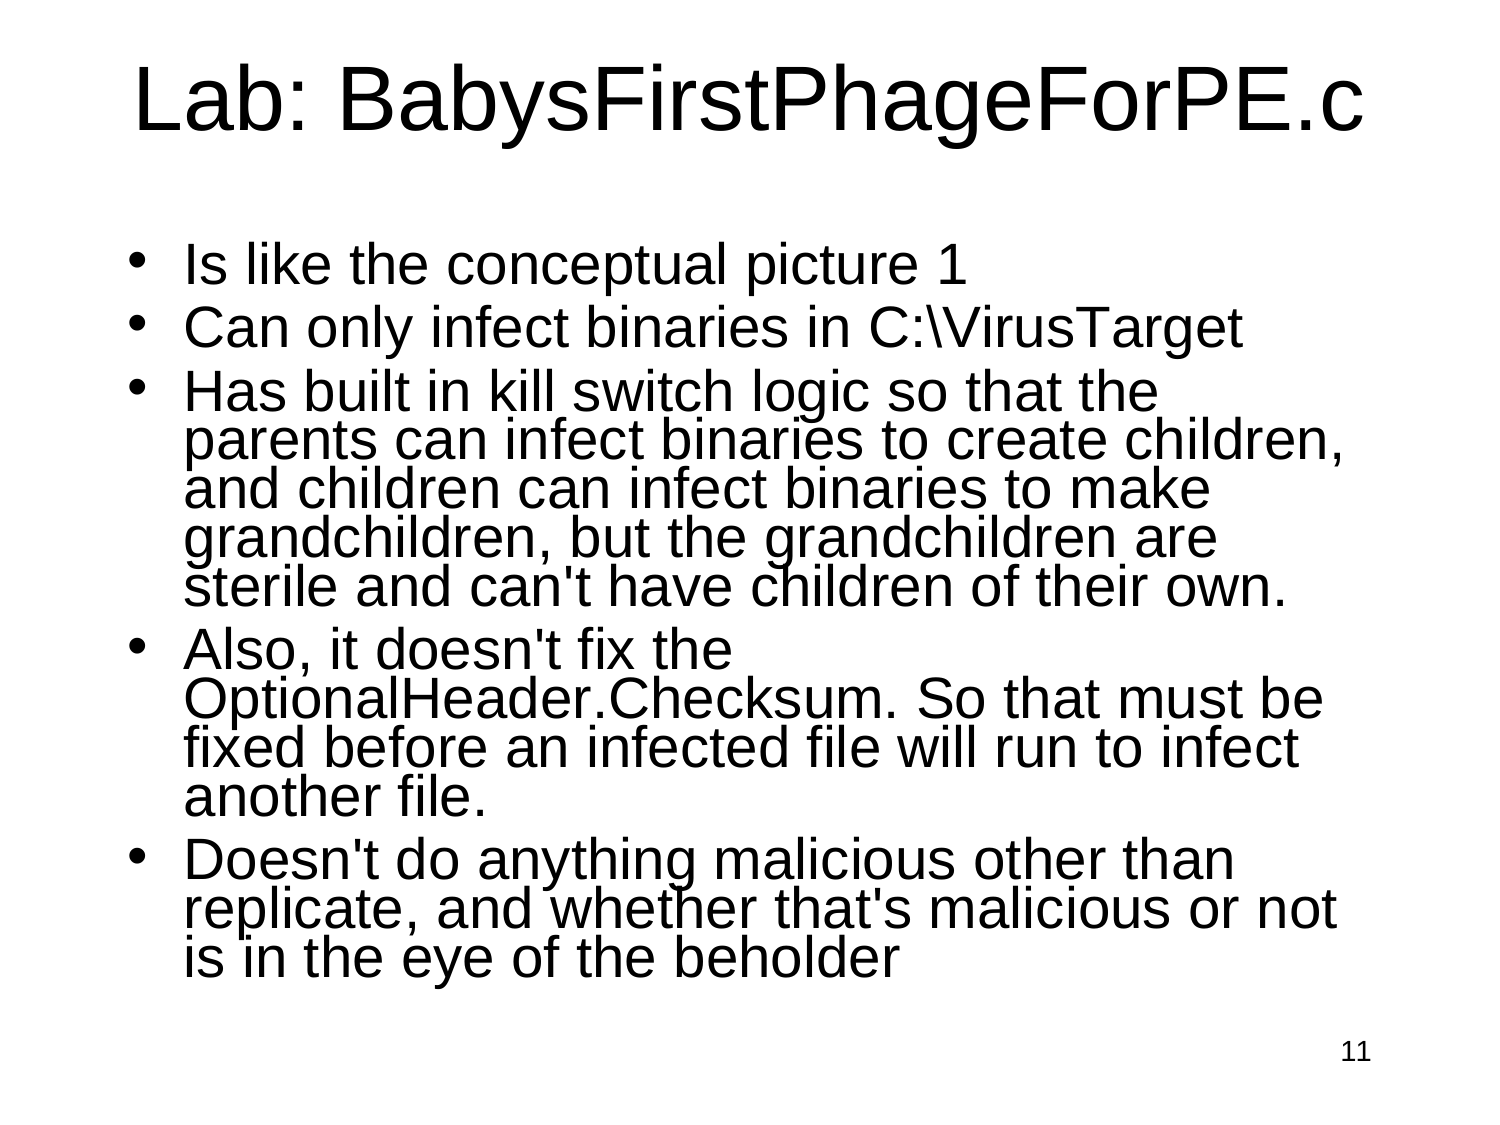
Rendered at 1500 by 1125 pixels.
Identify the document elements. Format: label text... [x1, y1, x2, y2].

text_box <number> [1074, 1025, 1388, 1101]
title Lab: BabysFirstPhageForPE.c [0, 0, 1500, 188]
list Is like the conceptual picture 1 Can only infect binaries in C:\VirusTarget Has built in kill switch logic so that the parents can infect binaries to create children, and children can infect binaries to make grandchildren, but the grandchildren are sterile and can't have children of their own. Also, it doesn't fix the OptionalHeader.Checksum. So that must be fixed before an infected file will run to infect another file. Doesn't do anything malicious other than replicate, and whether that's malicious or not is in the eye of the beholder [112, 237, 1388, 1063]
